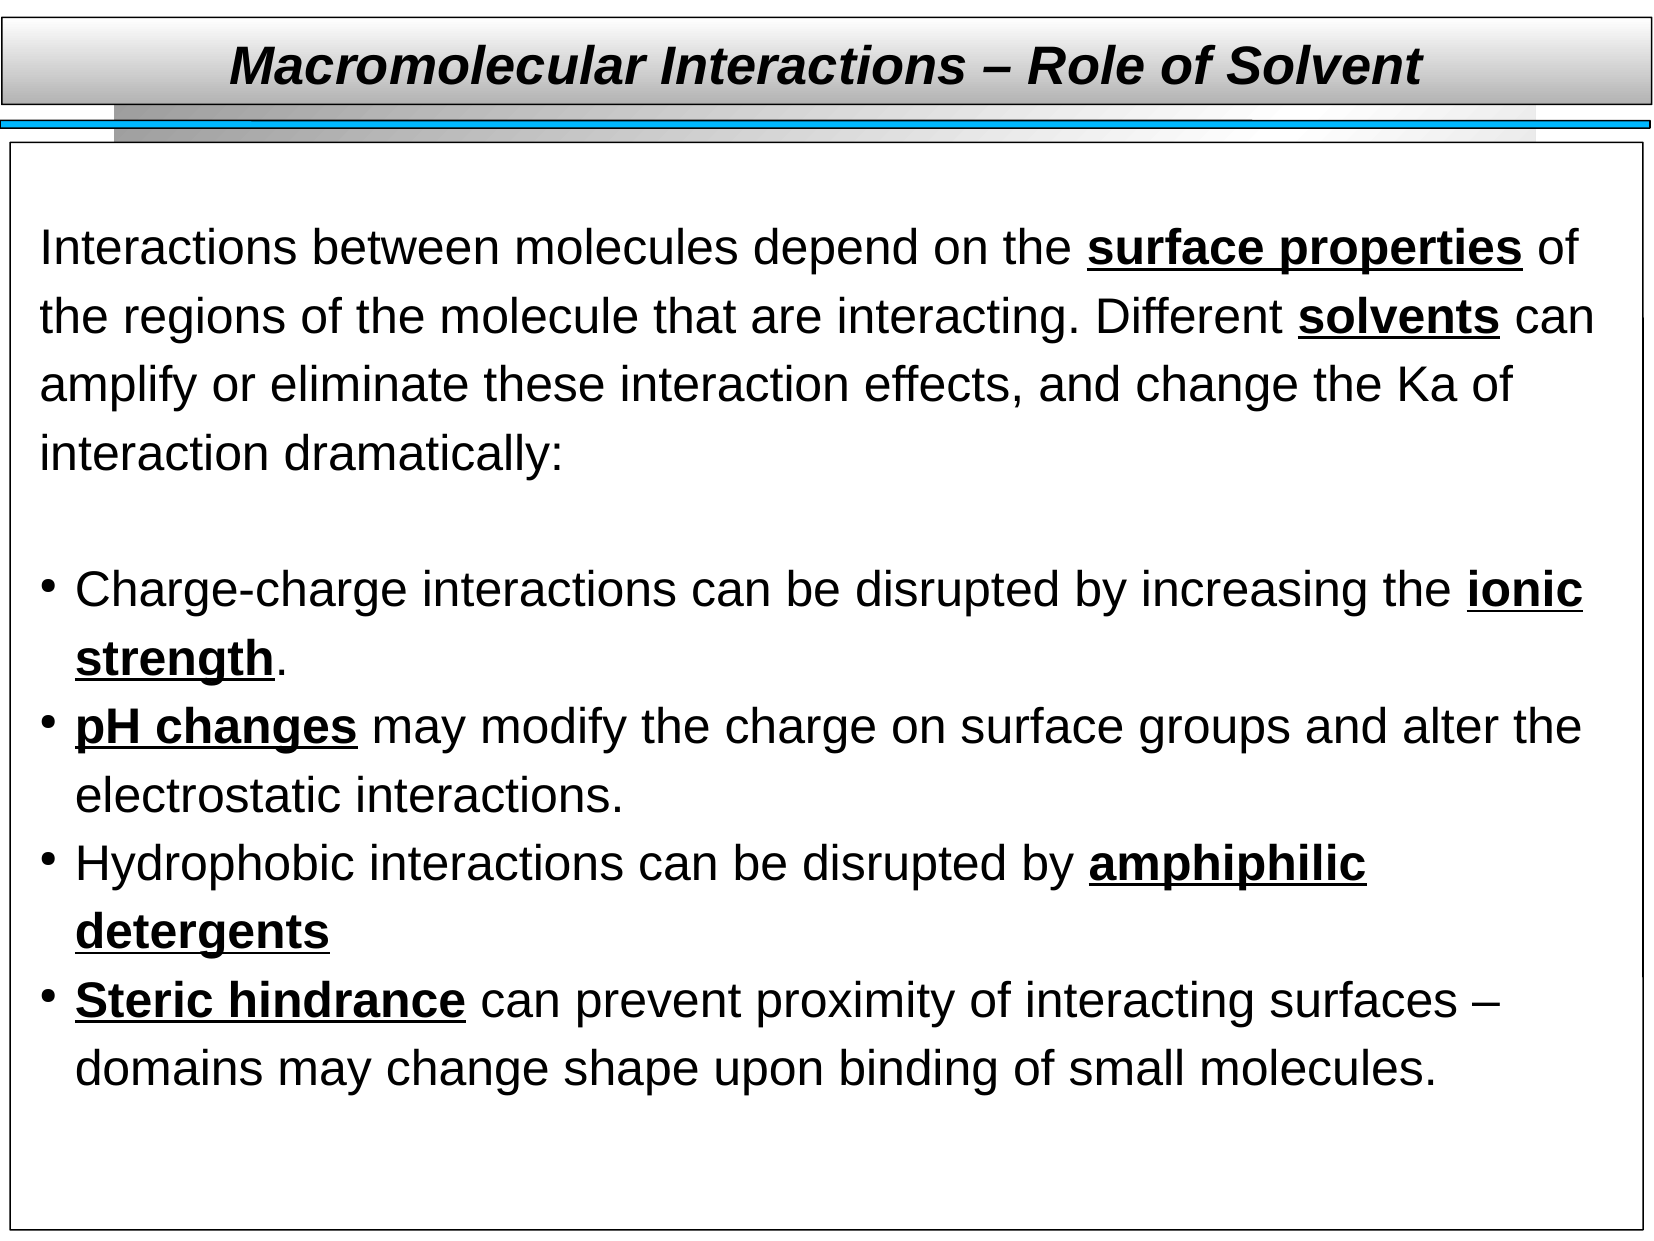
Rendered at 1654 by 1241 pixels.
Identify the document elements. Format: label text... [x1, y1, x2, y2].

text_box Interactions between molecules depend on the surface properties of the regions of the molecule that are interacting. Different solvents can amplify or eliminate these interaction effects, and change the Ka of interaction dramatically: Charge-charge interactions can be disrupted by increasing the ionic strength. pH changes may modify the charge on surface groups and alter the electrostatic interactions. Hydrophobic interactions can be disrupted by amphiphilic detergents Steric hindrance can prevent proximity of interacting surfaces – domains may change shape upon binding of small molecules. [39, 203, 1615, 1088]
text_box [0, 120, 1651, 129]
text_box [10, 142, 1644, 1230]
text_box Macromolecular Interactions – Role of Solvent [1, 17, 1652, 105]
